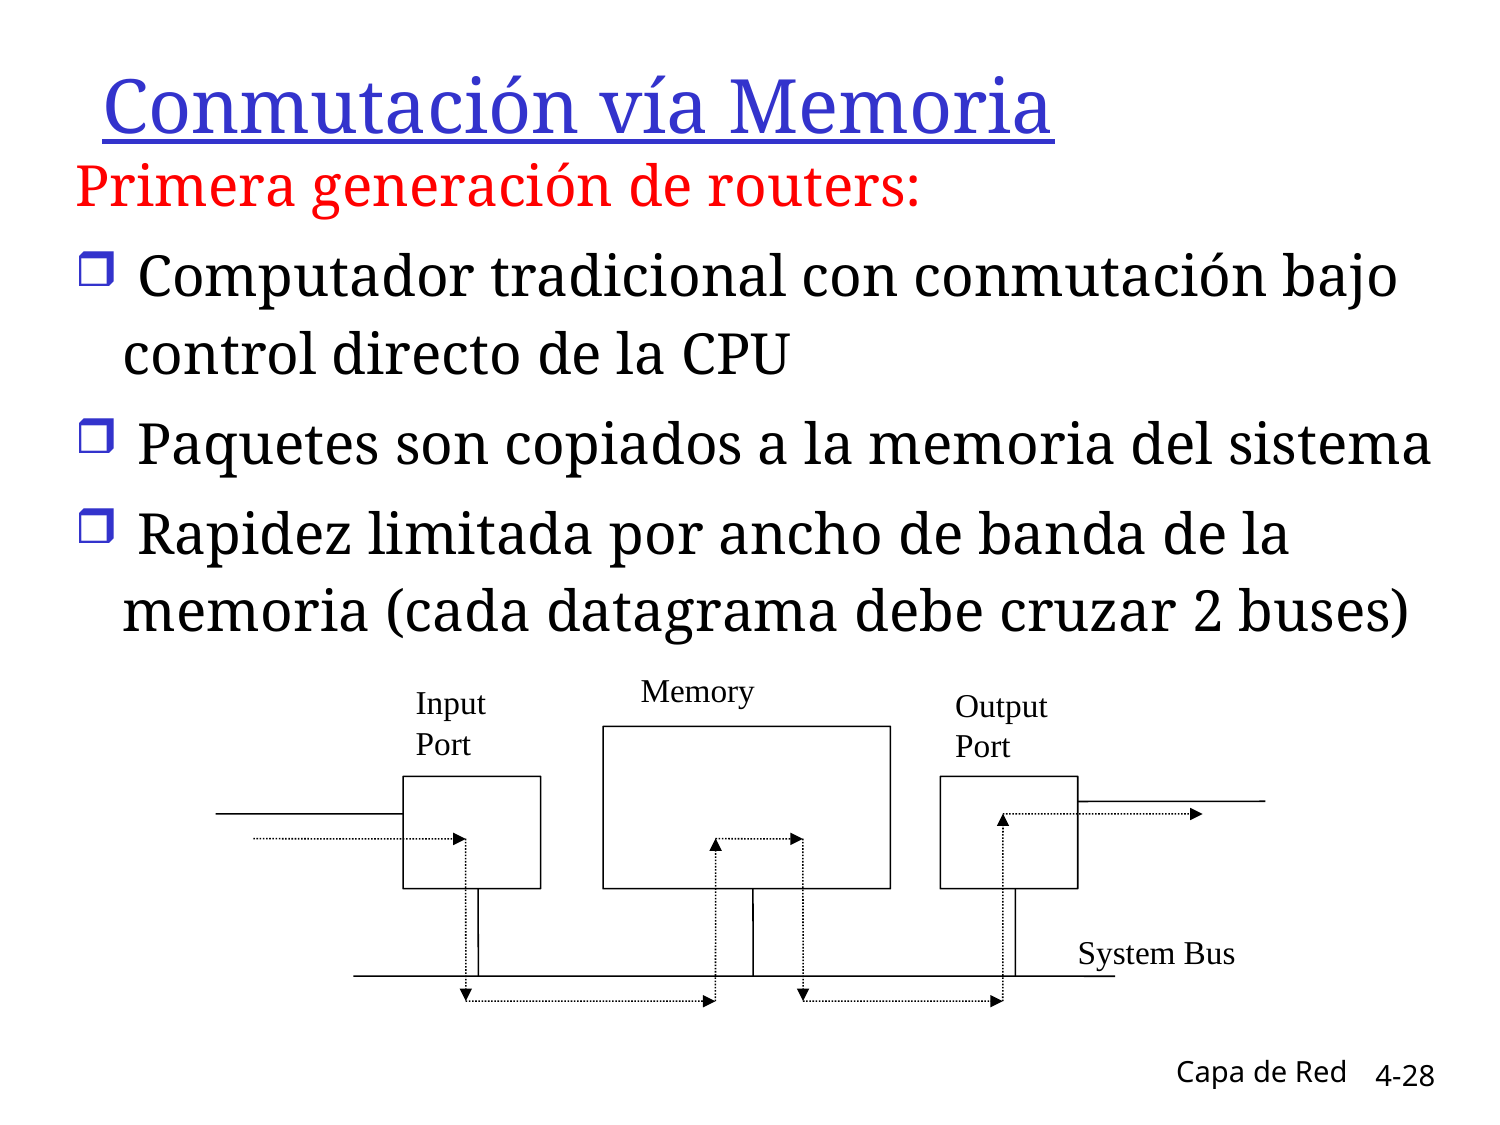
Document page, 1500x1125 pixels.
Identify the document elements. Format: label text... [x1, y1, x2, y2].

text_box System Bus [1062, 923, 1252, 980]
text_box Input Port [400, 674, 502, 770]
text_box Memory [625, 661, 771, 718]
list Primera generación de routers: Computador tradicional con conmutación bajo control directo de la CPU Paquetes son copiados a la memoria del sistema Rapidez limitada por ancho de banda de la memoria (cada datagrama debe cruzar 2 buses) [75, 146, 1463, 659]
text_box Output Port [940, 676, 1063, 772]
title Conmutación vía Memoria [87, 15, 1426, 146]
